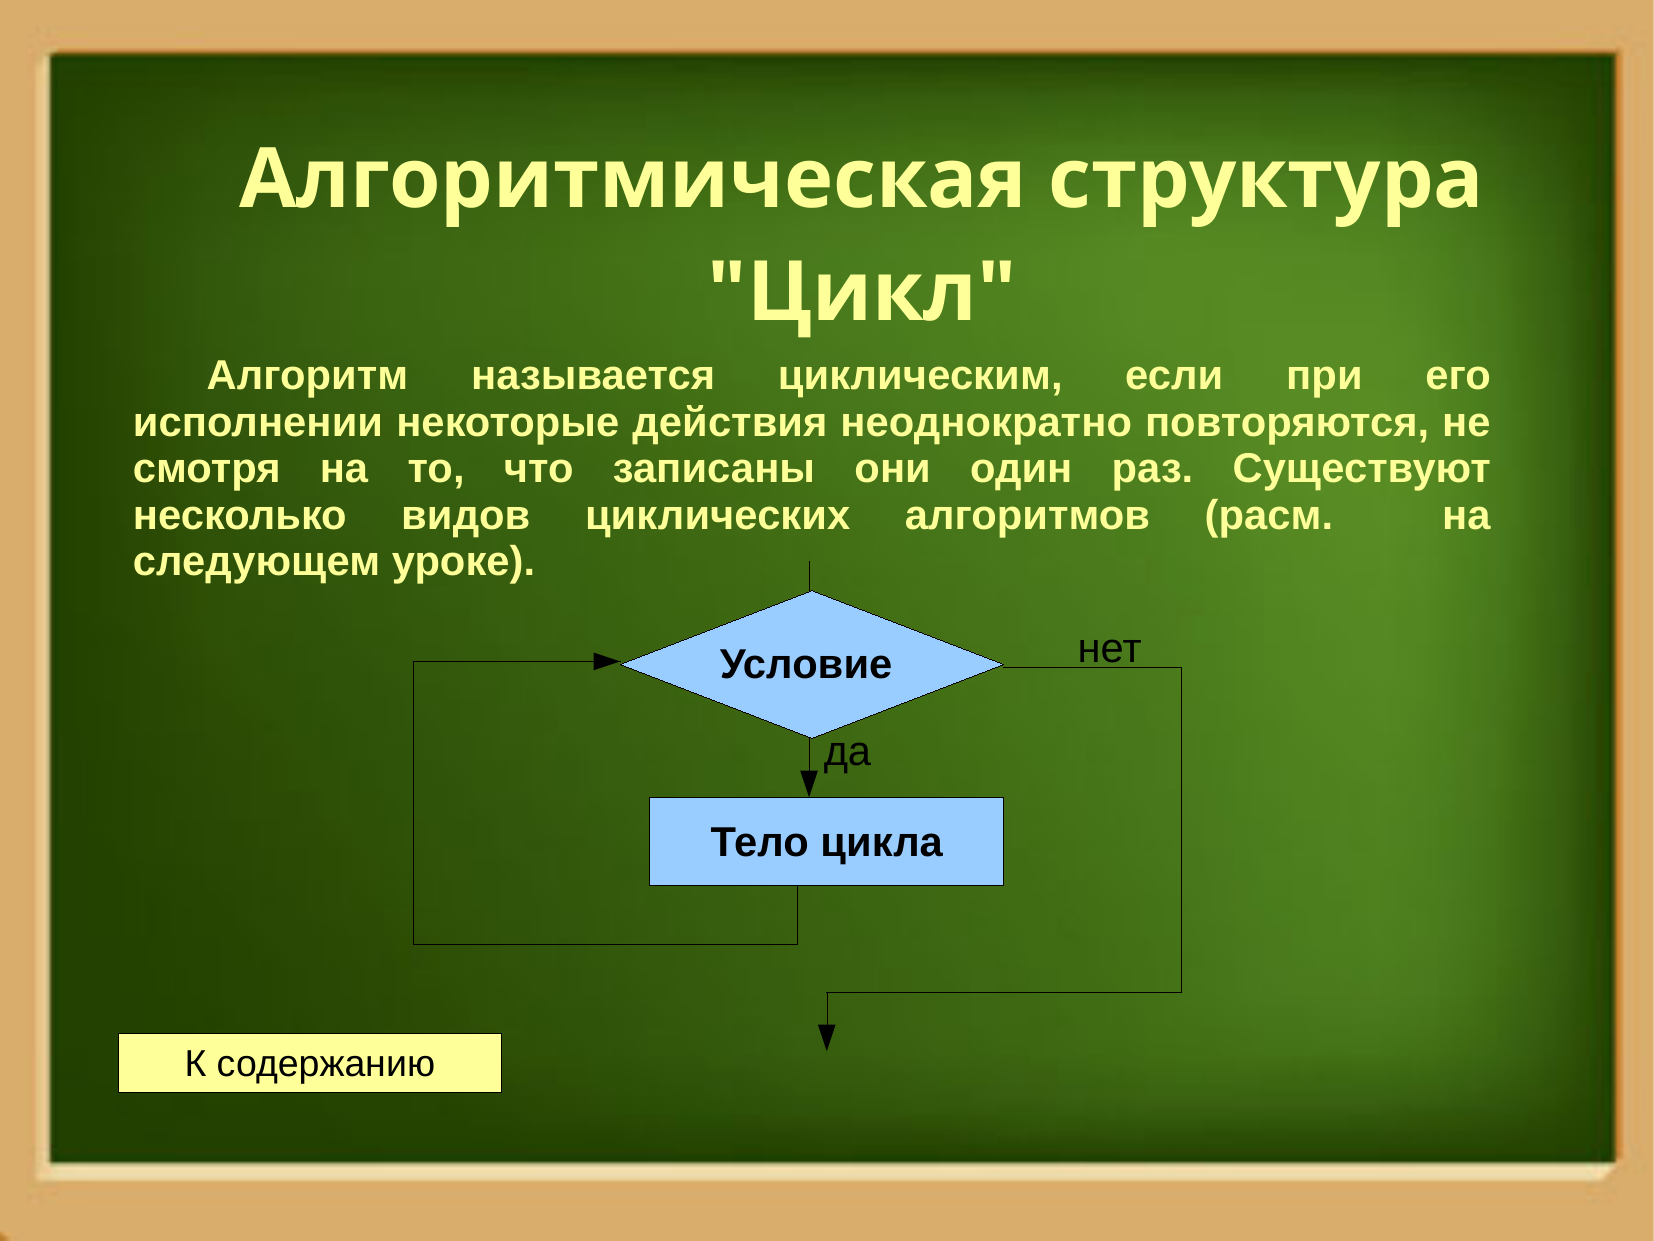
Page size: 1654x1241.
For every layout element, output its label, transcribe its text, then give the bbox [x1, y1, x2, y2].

text_box да [809, 720, 898, 783]
text_box Алгоритм называется циклическим, если при его исполнении некоторые действия неоднократно повторяются, не смотря на то, что записаны они один раз. Существуют несколько видов циклических алгоритмов (расм. на следующем уроке). [118, 344, 1506, 550]
text_box К содержанию [118, 1033, 502, 1093]
text_box Алгоритмическая структура "Цикл" [88, 118, 1565, 351]
text_box Тело цикла [649, 797, 1004, 886]
text_box нет [1062, 617, 1162, 680]
picture [0, 0, 1654, 1241]
text_box Условие [620, 590, 1004, 738]
